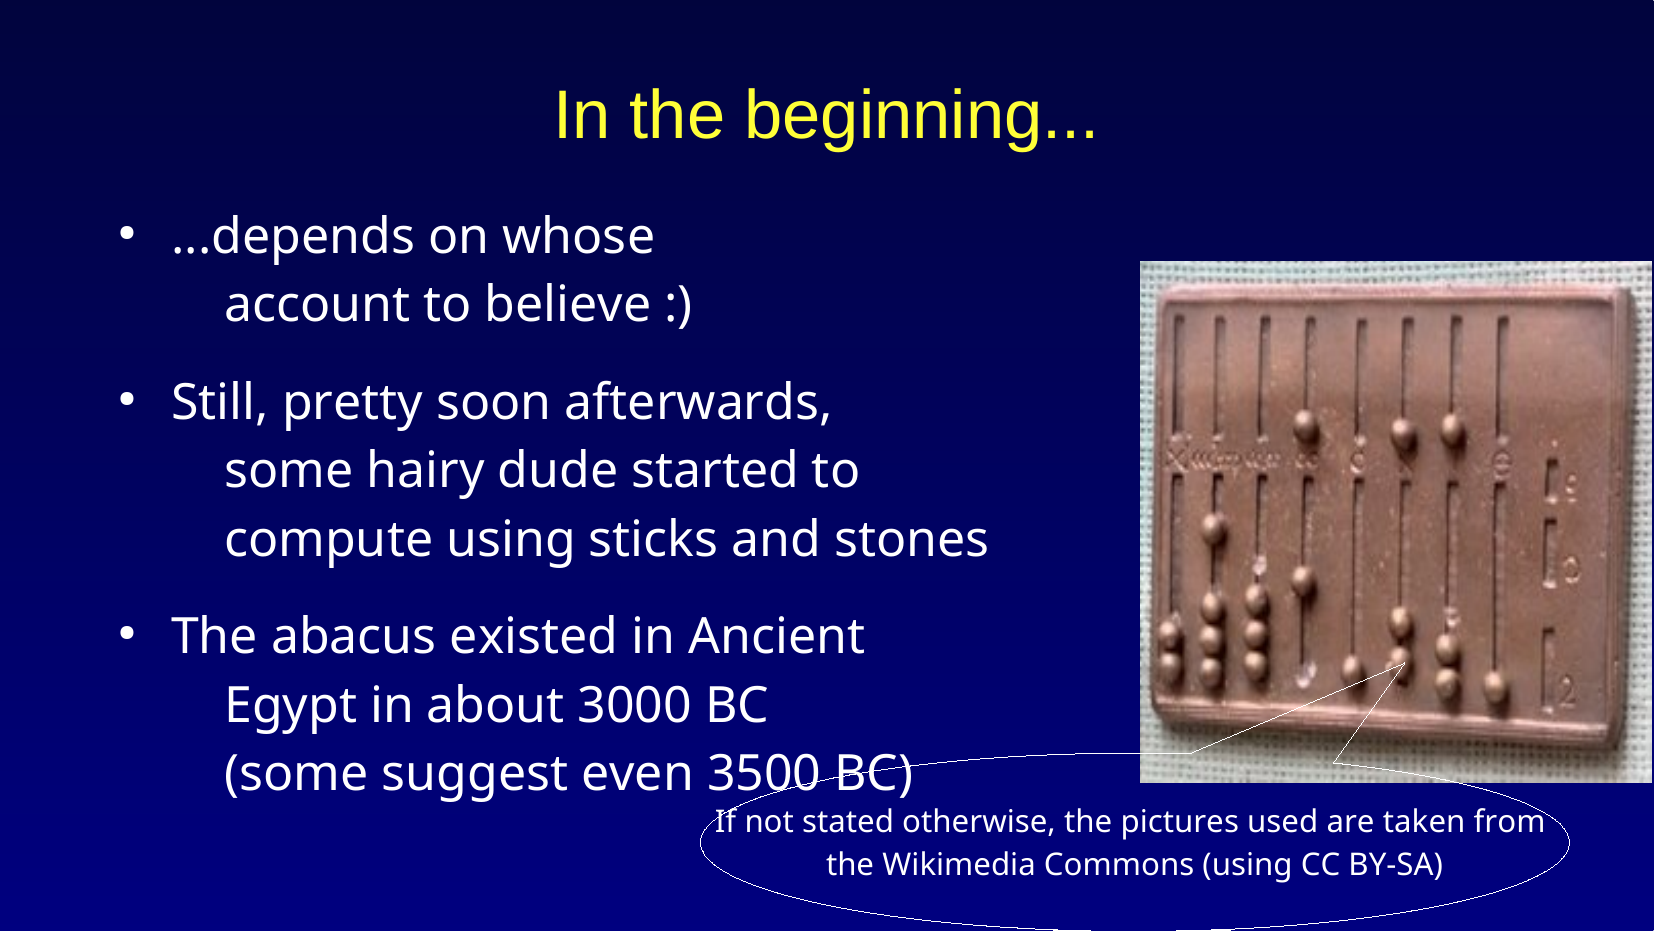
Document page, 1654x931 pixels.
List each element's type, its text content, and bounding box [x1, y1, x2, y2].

list ...depends on whose account to believe :) Still, pretty soon afterwards, some hairy dude started to compute using sticks and stones The abacus existed in Ancient Egypt in about 3000 BC (some suggest even 3500 BC) [82, 199, 1571, 788]
text_box If not stated otherwise, the pictures used are taken from the Wikimedia Commons (using CC BY-SA) [700, 662, 1570, 931]
title In the beginning... [82, 37, 1571, 193]
picture [1140, 261, 1652, 783]
